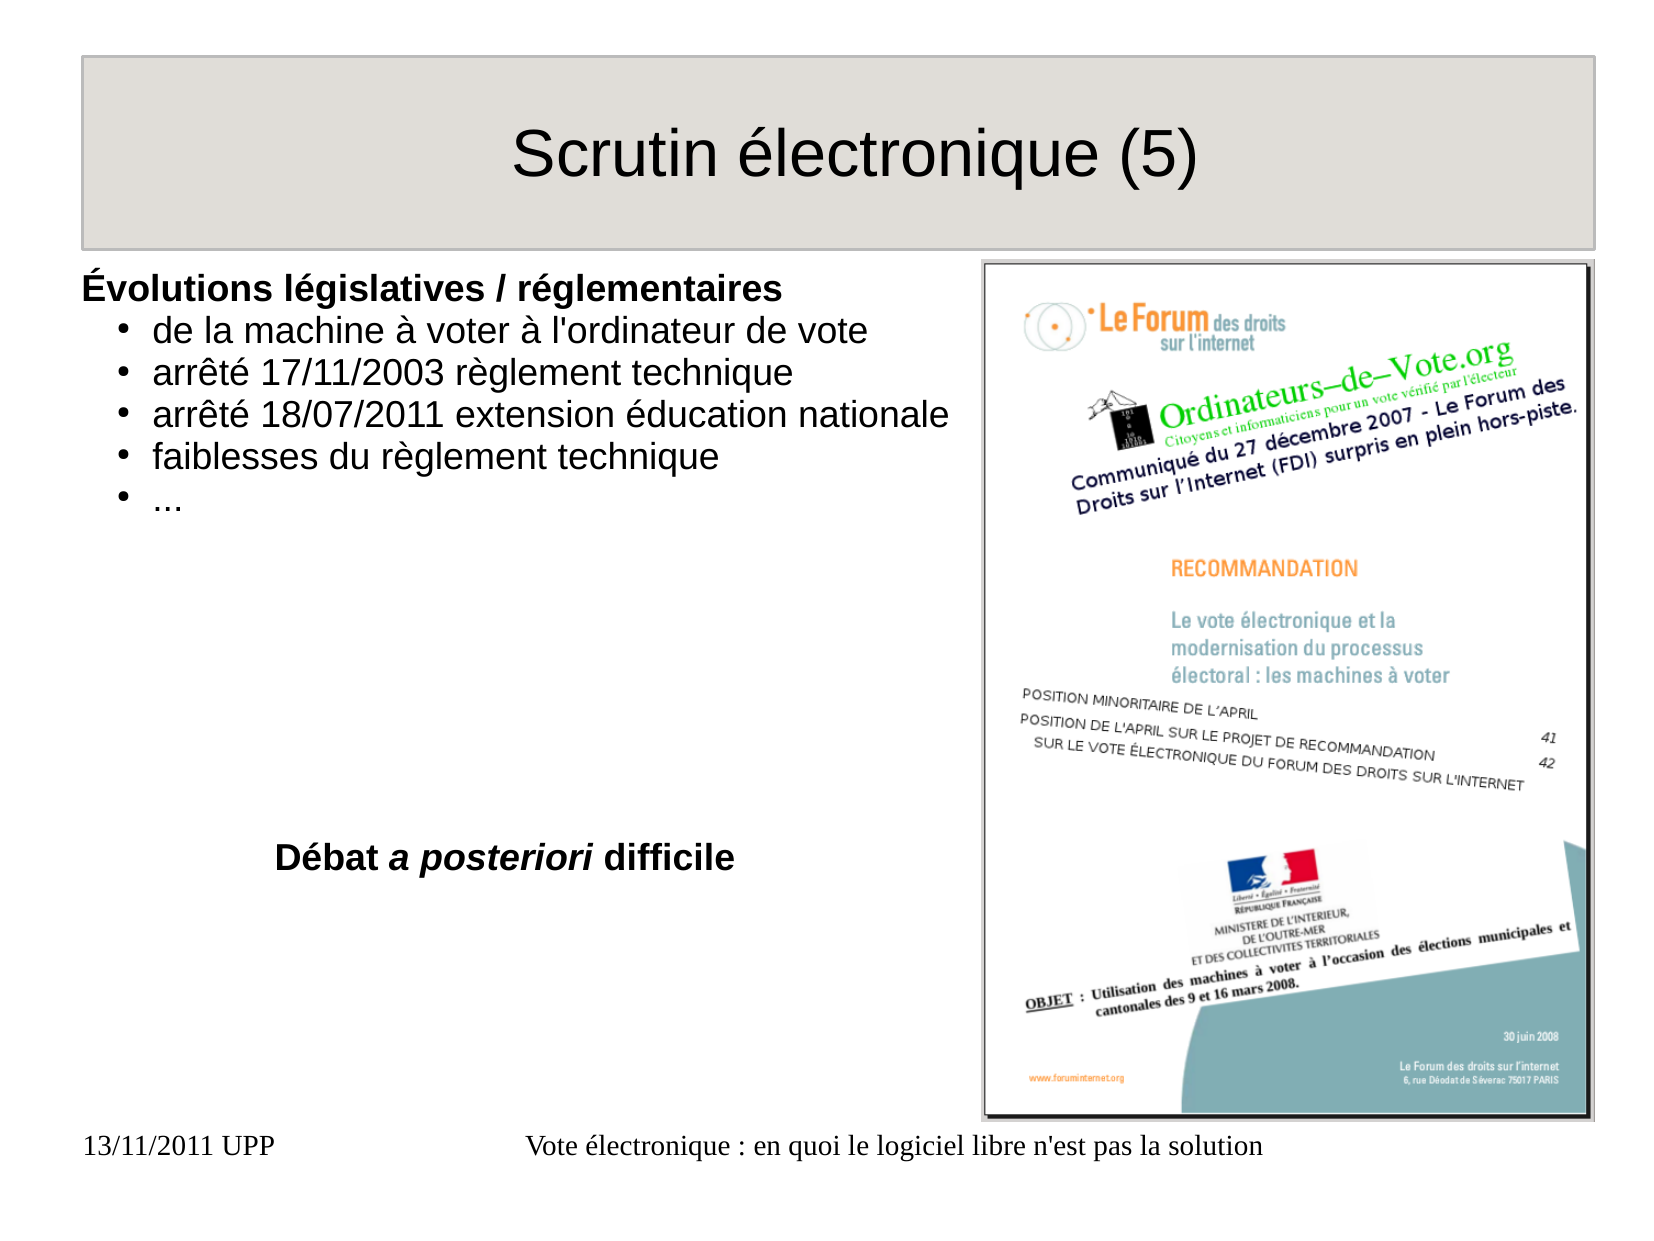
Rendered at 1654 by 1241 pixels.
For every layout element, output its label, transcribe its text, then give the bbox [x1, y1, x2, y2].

text_box Débat a posteriori difficile [259, 829, 751, 893]
picture [981, 259, 1595, 1123]
text_box Évolutions législatives / réglementaires de la machine à voter à l'ordinateur de vote arrêté 17/11/2003 règlement technique arrêté 18/07/2011 extension éducation nationale faiblesses du règlement technique ... [66, 259, 981, 556]
title Scrutin électronique (5) [82, 56, 1595, 250]
